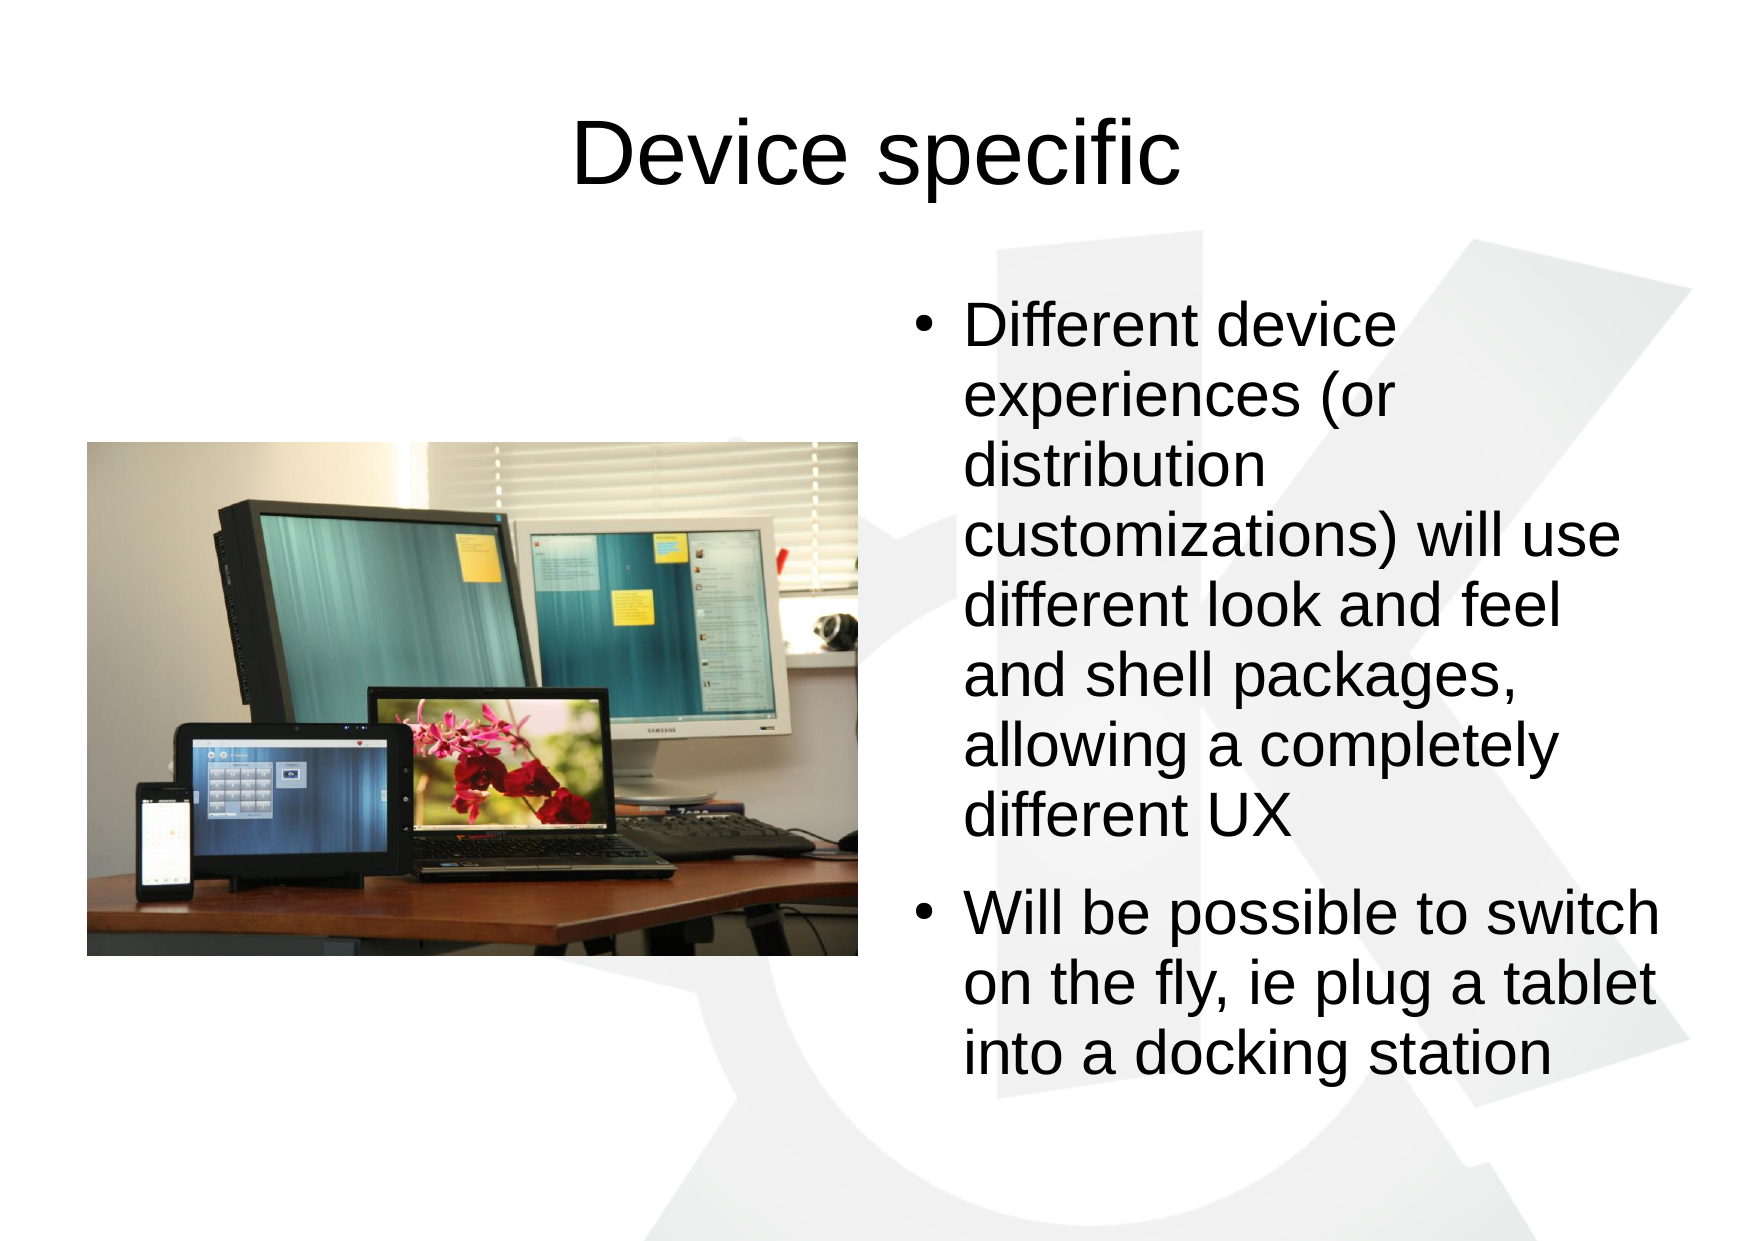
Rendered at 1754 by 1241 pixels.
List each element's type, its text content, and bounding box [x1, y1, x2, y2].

picture [87, 230, 1693, 1241]
title Device specific [87, 49, 1667, 257]
list Different device experiences (or distribution customizations) will use different look and feel and shell packages, allowing a completely different UX Will be possible to switch on the fly, ie plug a tablet into a docking station [896, 290, 1667, 1109]
